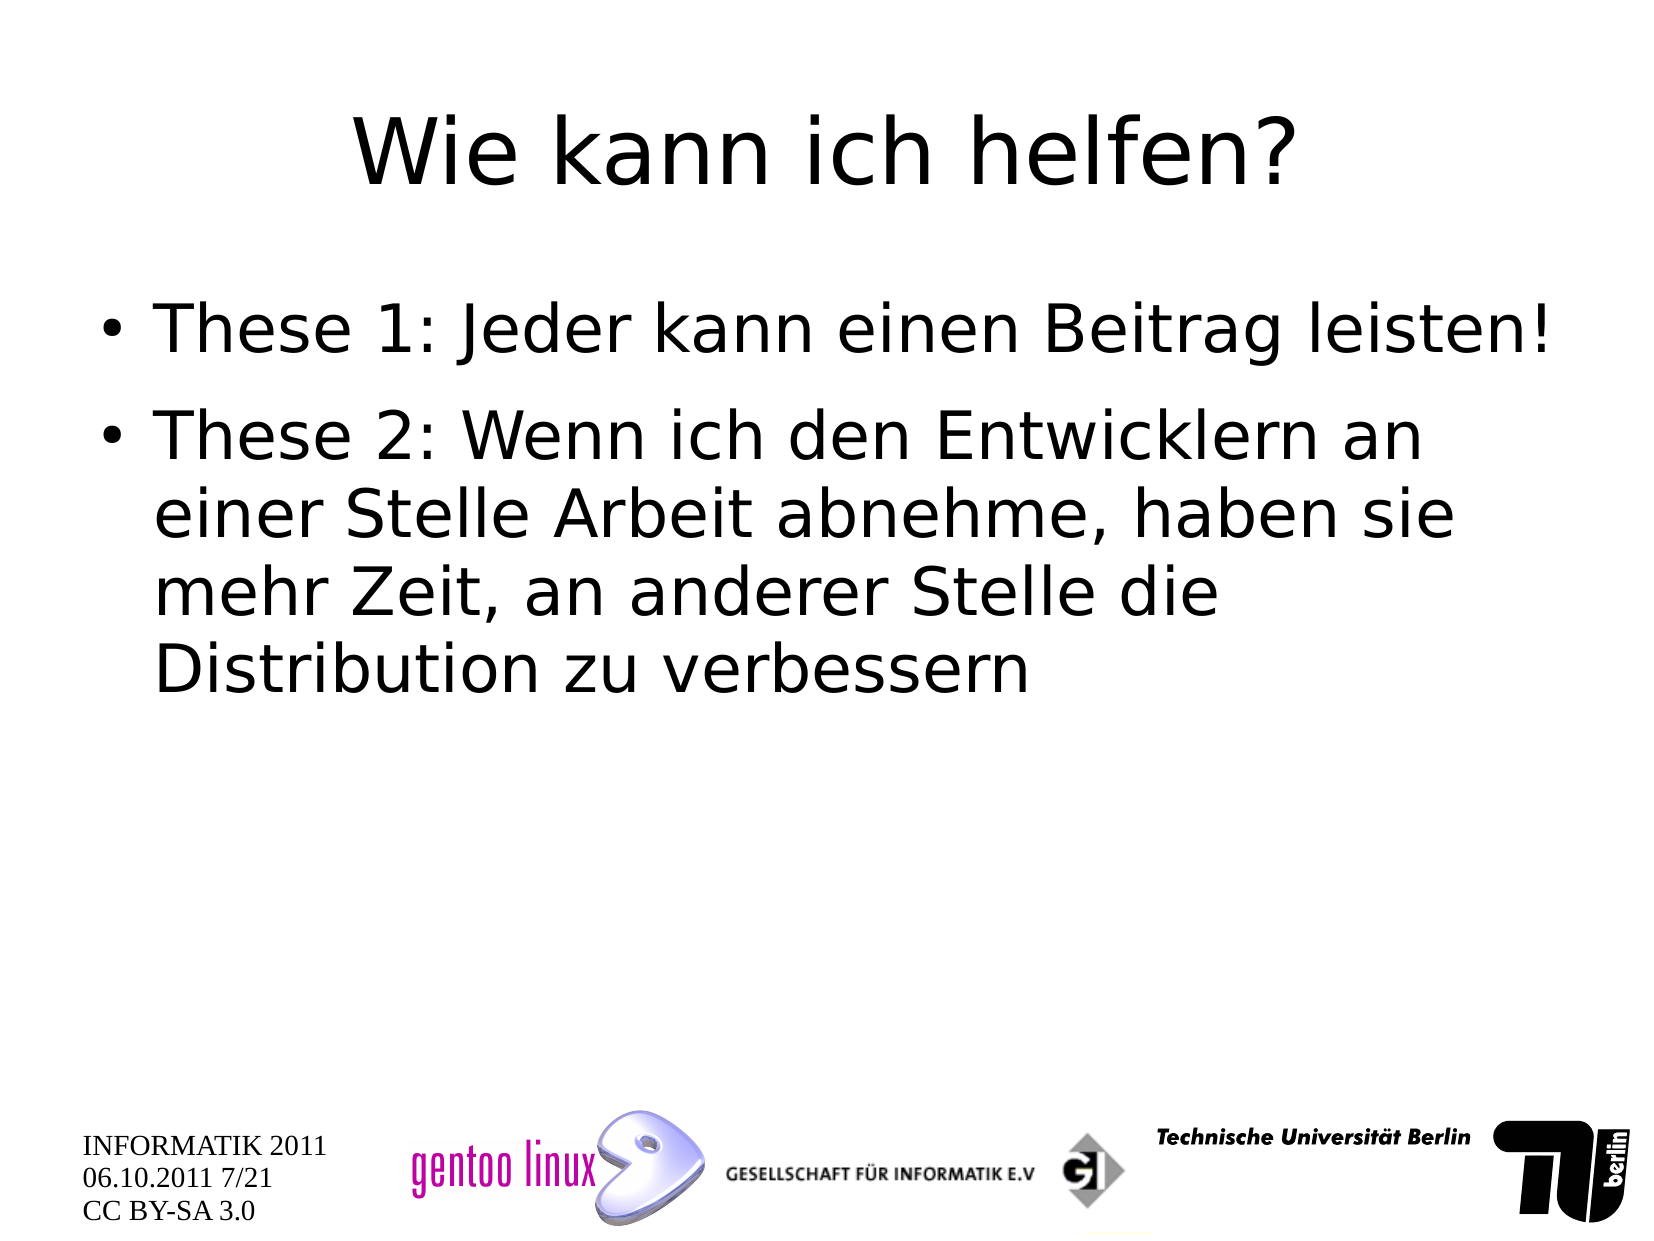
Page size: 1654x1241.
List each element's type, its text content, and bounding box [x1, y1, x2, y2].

picture [726, 1109, 1152, 1234]
title Wie kann ich helfen? [82, 49, 1571, 257]
picture [407, 1109, 708, 1230]
list These 1: Jeder kann einen Beitrag leisten! These 2: Wenn ich den Entwicklern an einer Stelle Arbeit abnehme, haben sie mehr Zeit, an anderer Stelle die Distribution zu verbessern [82, 290, 1571, 1109]
